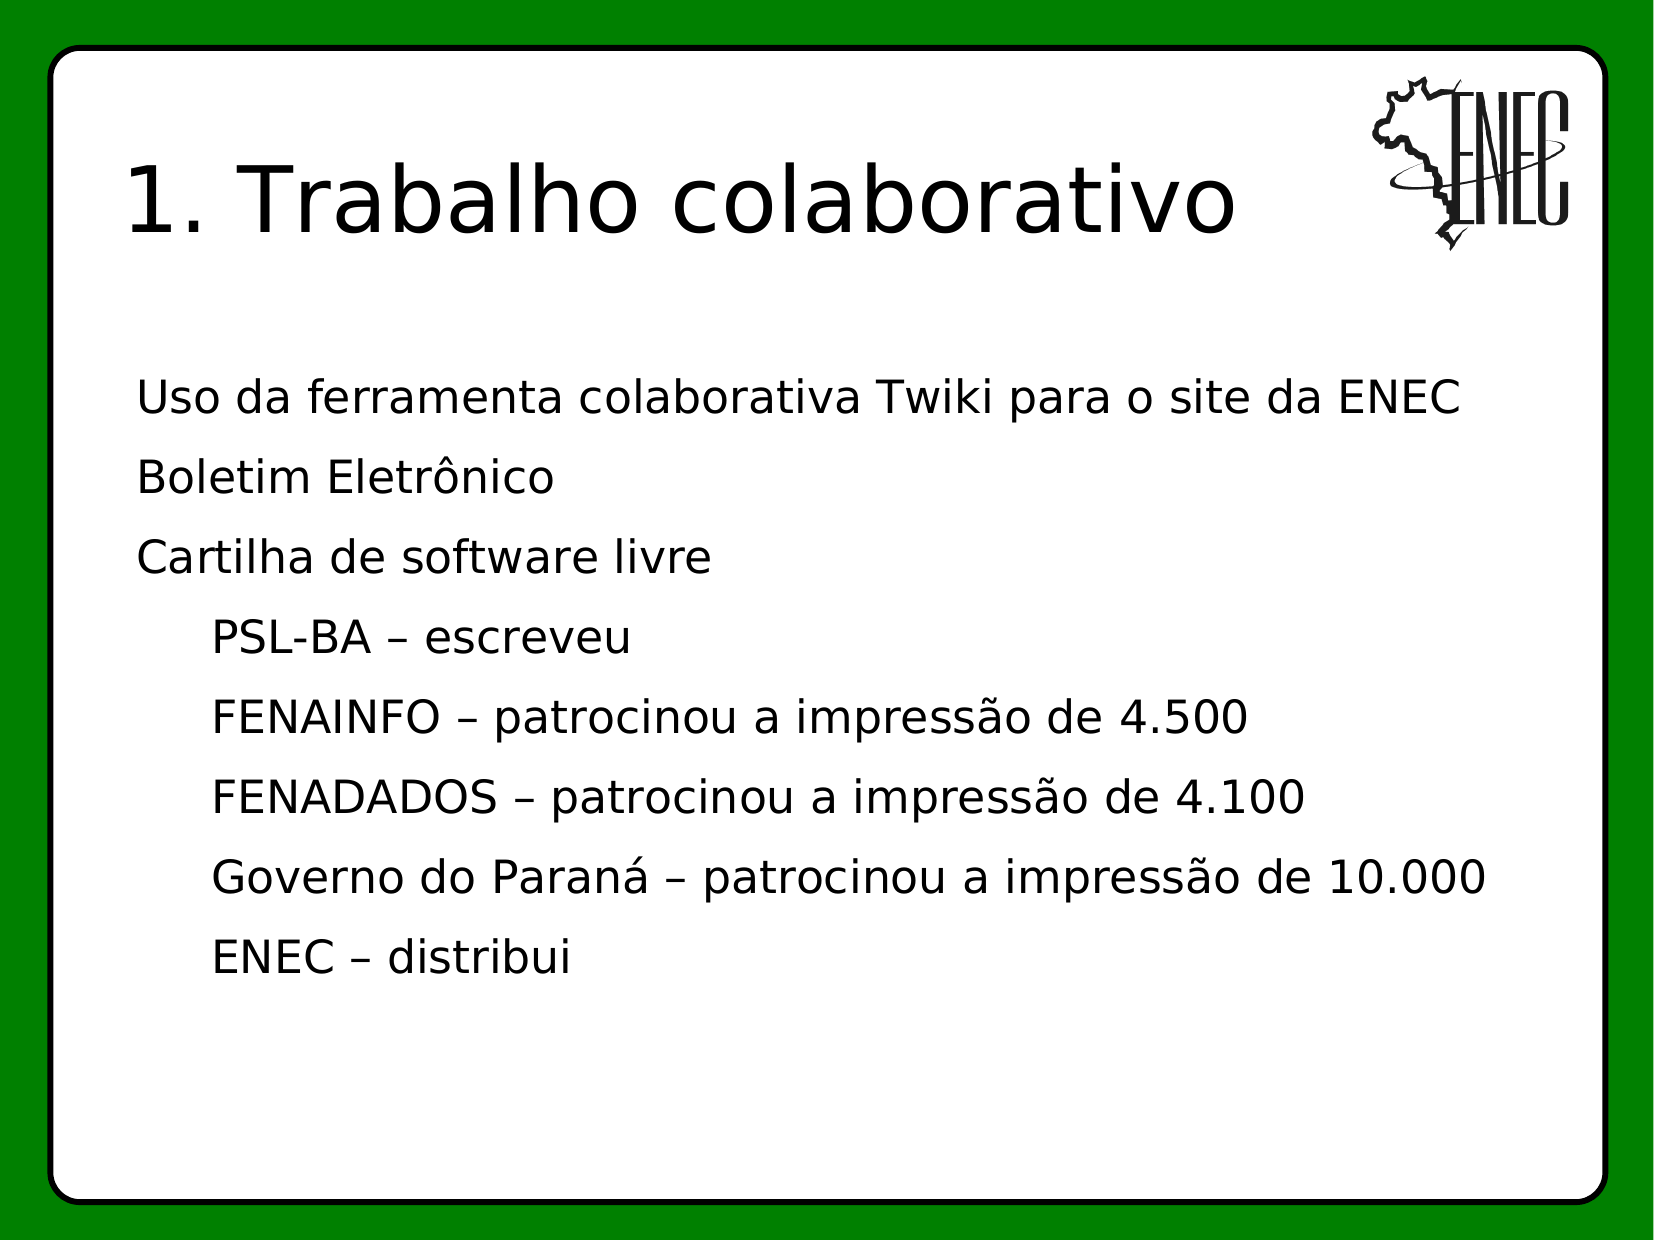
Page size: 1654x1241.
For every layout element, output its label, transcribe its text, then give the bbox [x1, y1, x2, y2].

picture [1367, 71, 1574, 273]
title 1. Trabalho colaborativo [121, 93, 1534, 308]
list Uso da ferramenta colaborativa Twiki para o site da ENEC Boletim Eletrônico Cartilha de software livre PSL-BA – escreveu FENAINFO – patrocinou a impressão de 4.500 FENADADOS – patrocinou a impressão de 4.100 Governo do Paraná – patrocinou a impressão de 10.000 ENEC – distribui [121, 344, 1534, 1127]
